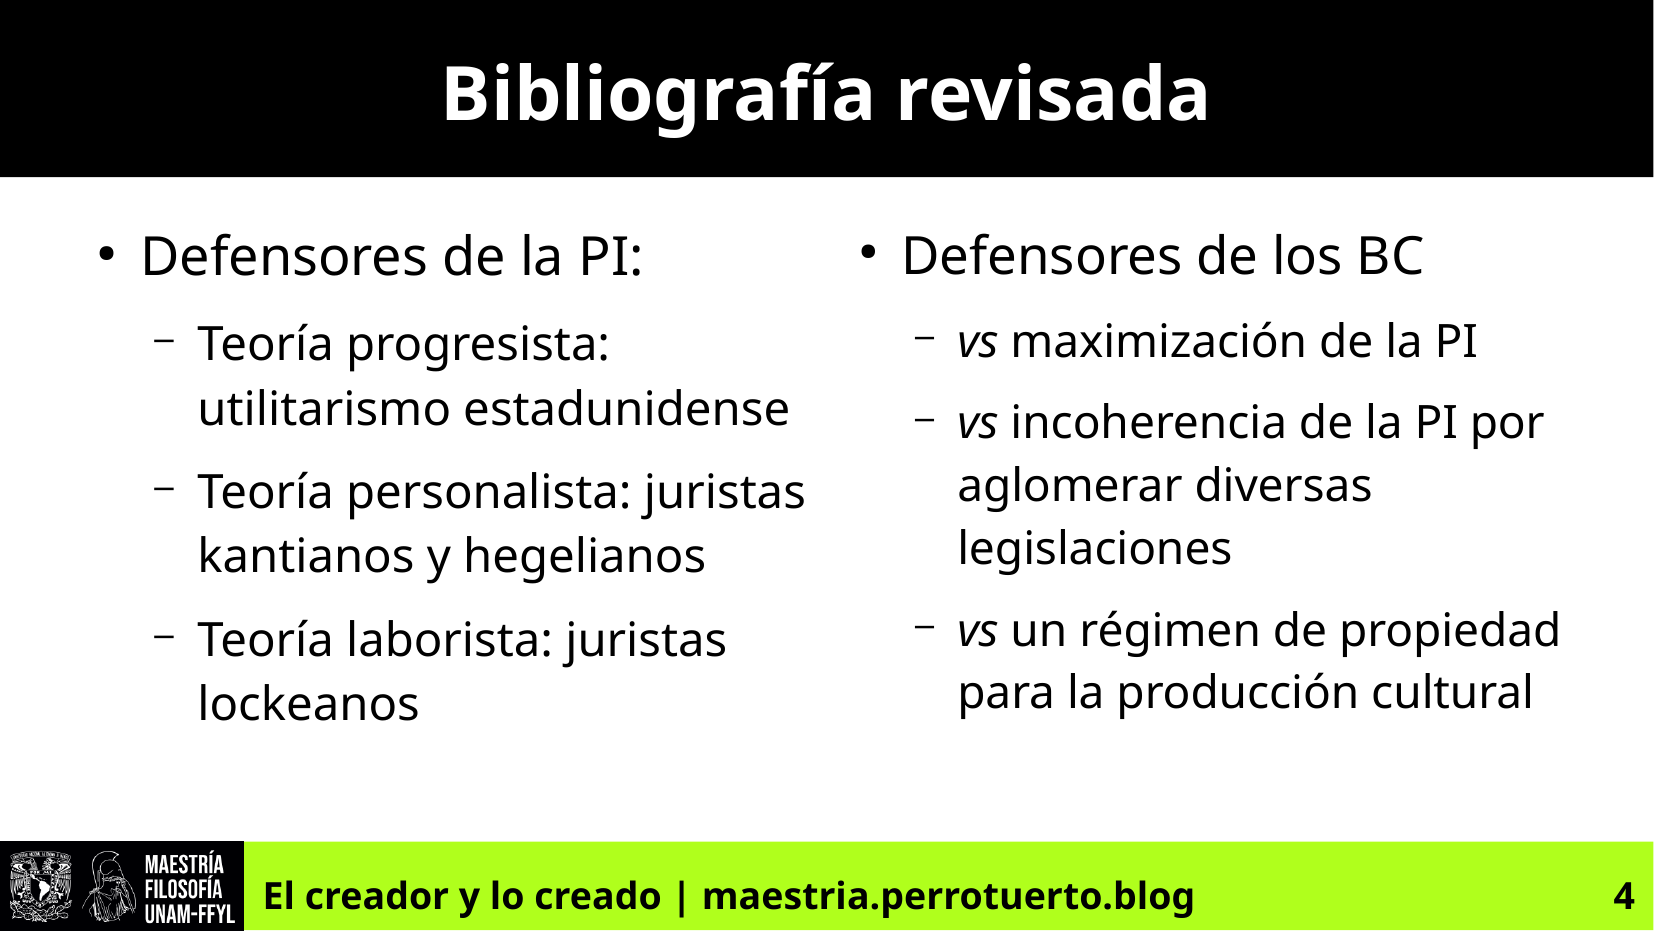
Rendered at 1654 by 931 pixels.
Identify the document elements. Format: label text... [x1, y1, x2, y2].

title Bibliografía revisada [82, 13, 1571, 169]
list Defensores de los BC vs maximización de la PI vs incoherencia de la PI por aglomerar diversas legislaciones vs un régimen de propiedad para la producción cultural [845, 217, 1572, 758]
list Defensores de la PI: Teoría progresista: utilitarismo estadunidense Teoría personalista: juristas kantianos y hegelianos Teoría laborista: juristas lockeanos [82, 217, 809, 758]
picture [0, 841, 244, 931]
